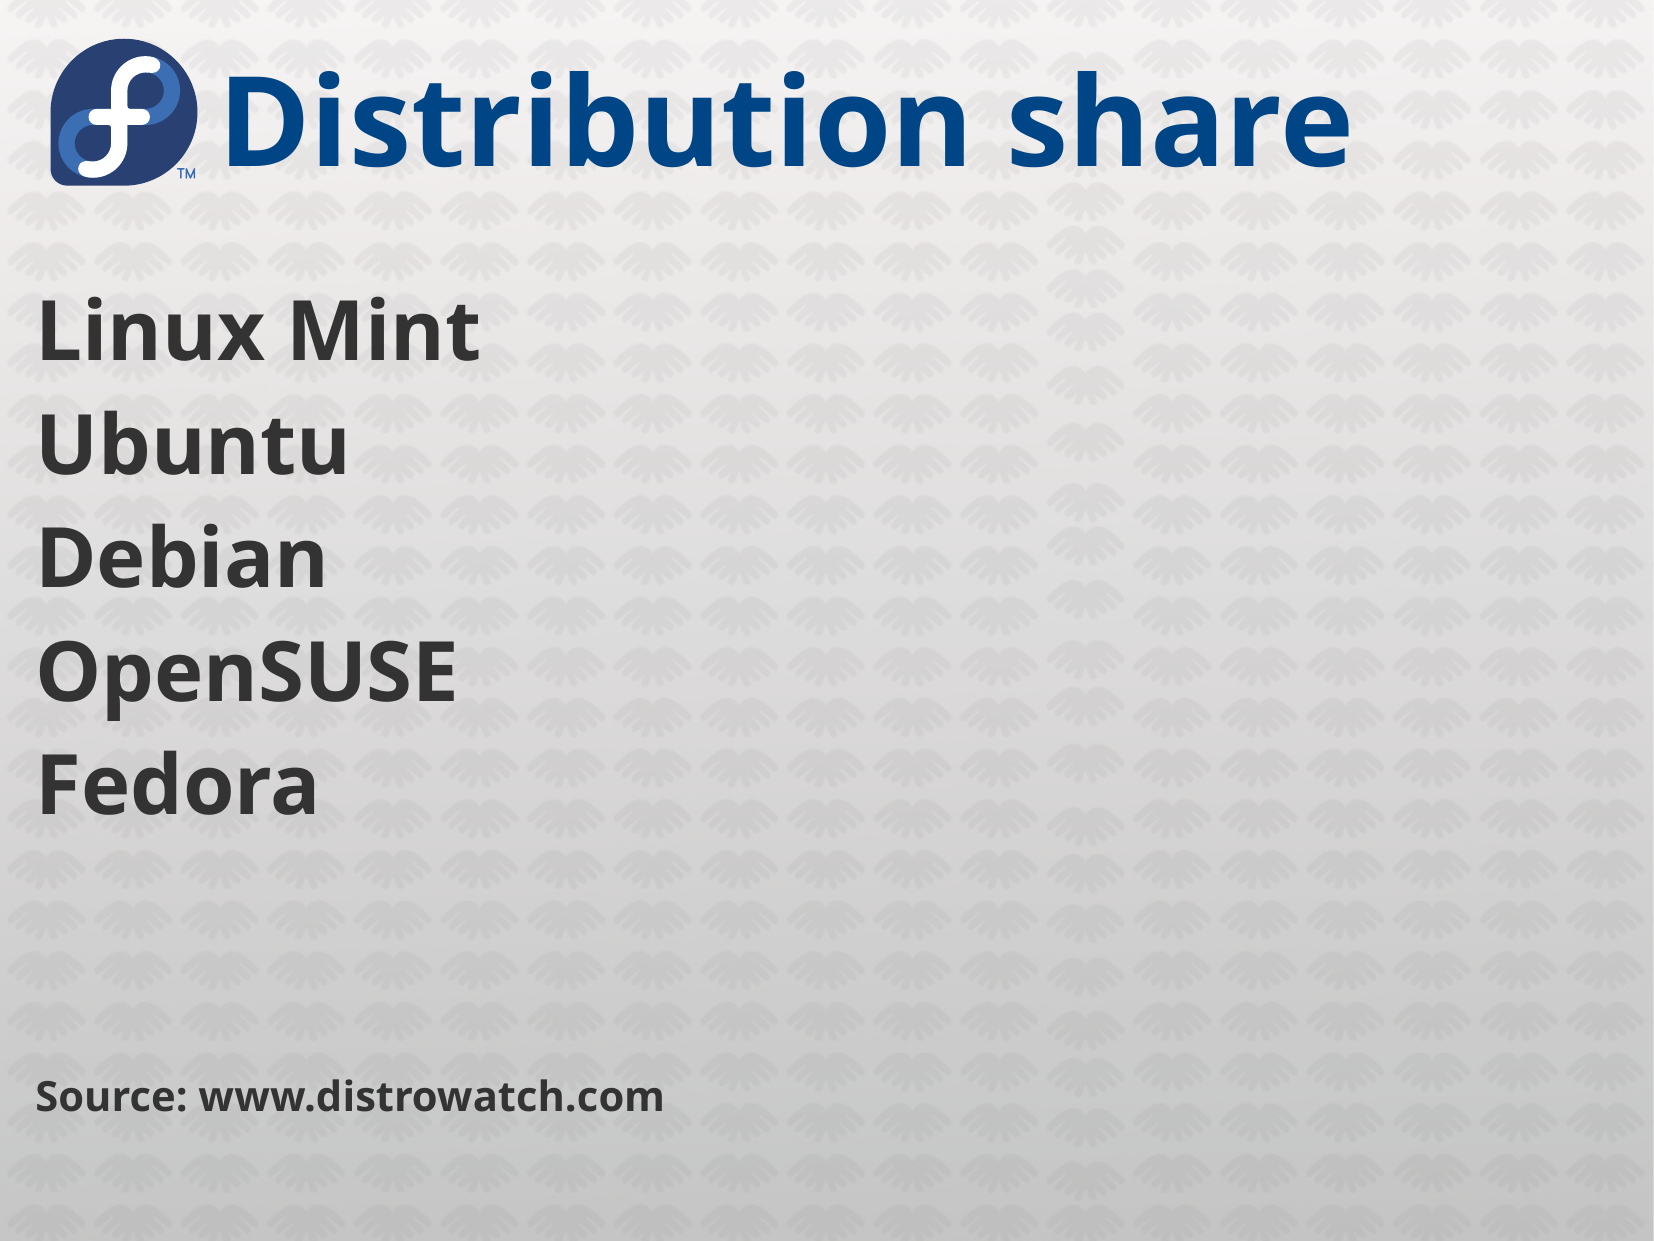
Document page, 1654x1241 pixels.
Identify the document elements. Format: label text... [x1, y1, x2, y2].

text_box Linux Mint Ubuntu Debian OpenSUSE Fedora Source: www.distrowatch.com [35, 237, 1619, 1158]
picture [0, 0, 1654, 1241]
title Distribution share [272, 23, 1654, 213]
